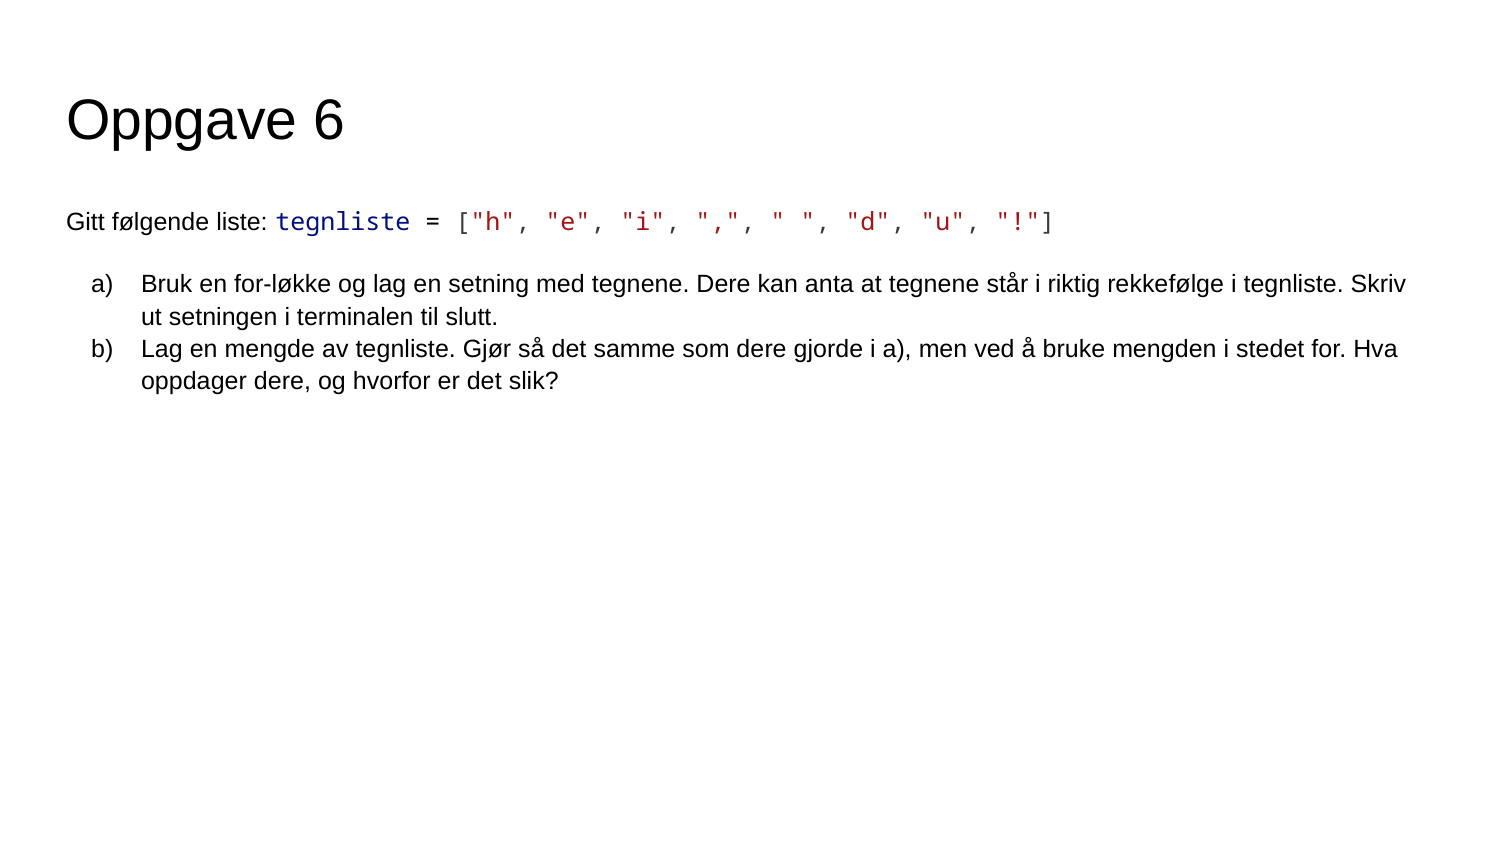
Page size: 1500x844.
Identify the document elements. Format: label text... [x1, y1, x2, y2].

list Gitt følgende liste: tegnliste = ["h", "e", "i", ",", " ", "d", "u", "!"] Bruk en for-løkke og lag en setning med tegnene. Dere kan anta at tegnene står i riktig rekkefølge i tegnliste. Skriv ut setningen i terminalen til slutt. Lag en mengde av tegnliste. Gjør så det samme som dere gjorde i a), men ved å bruke mengden i stedet for. Hva oppdager dere, og hvorfor er det slik? [51, 189, 1449, 750]
title Oppgave 6 [51, 72, 1449, 167]
